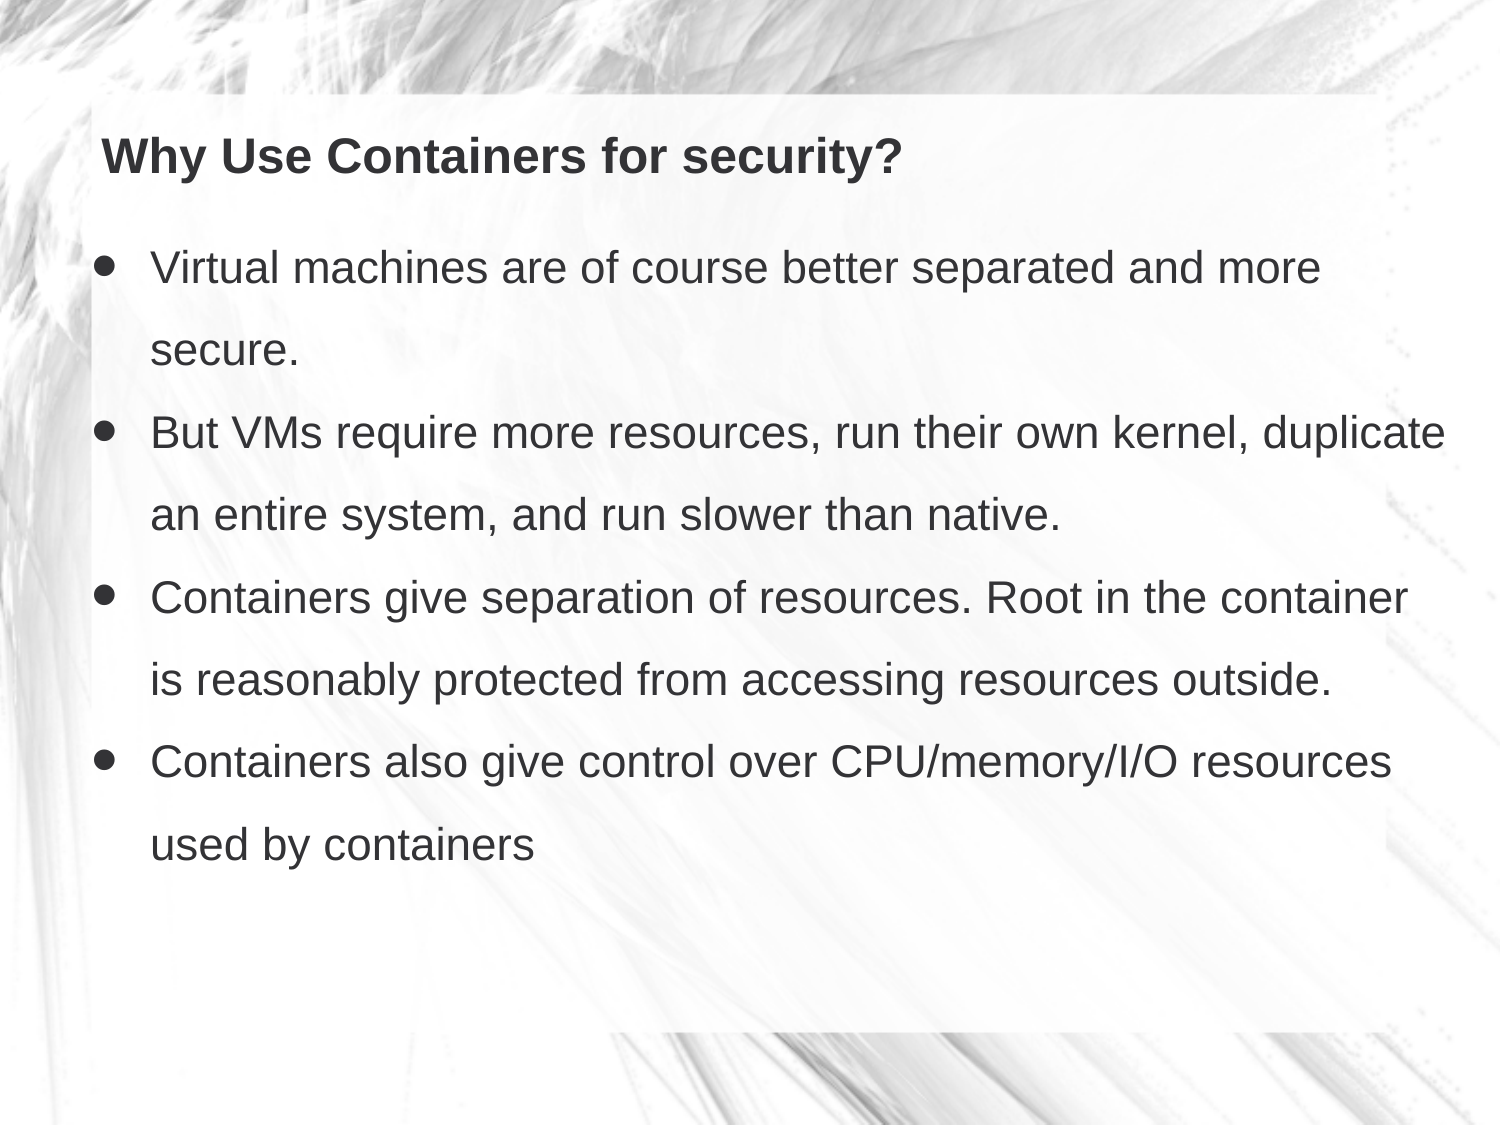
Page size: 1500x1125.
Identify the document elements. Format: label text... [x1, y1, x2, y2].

title Why Use Containers for security? [61, 108, 1412, 195]
picture [0, 0, 1500, 1125]
list Virtual machines are of course better separated and more secure. But VMs require more resources, run their own kernel, duplicate an entire system, and run slower than native. Containers give separation of resources. Root in the container is reasonably protected from accessing resources outside. Containers also give control over CPU/memory/I/O resources used by containers [60, 195, 1469, 1081]
